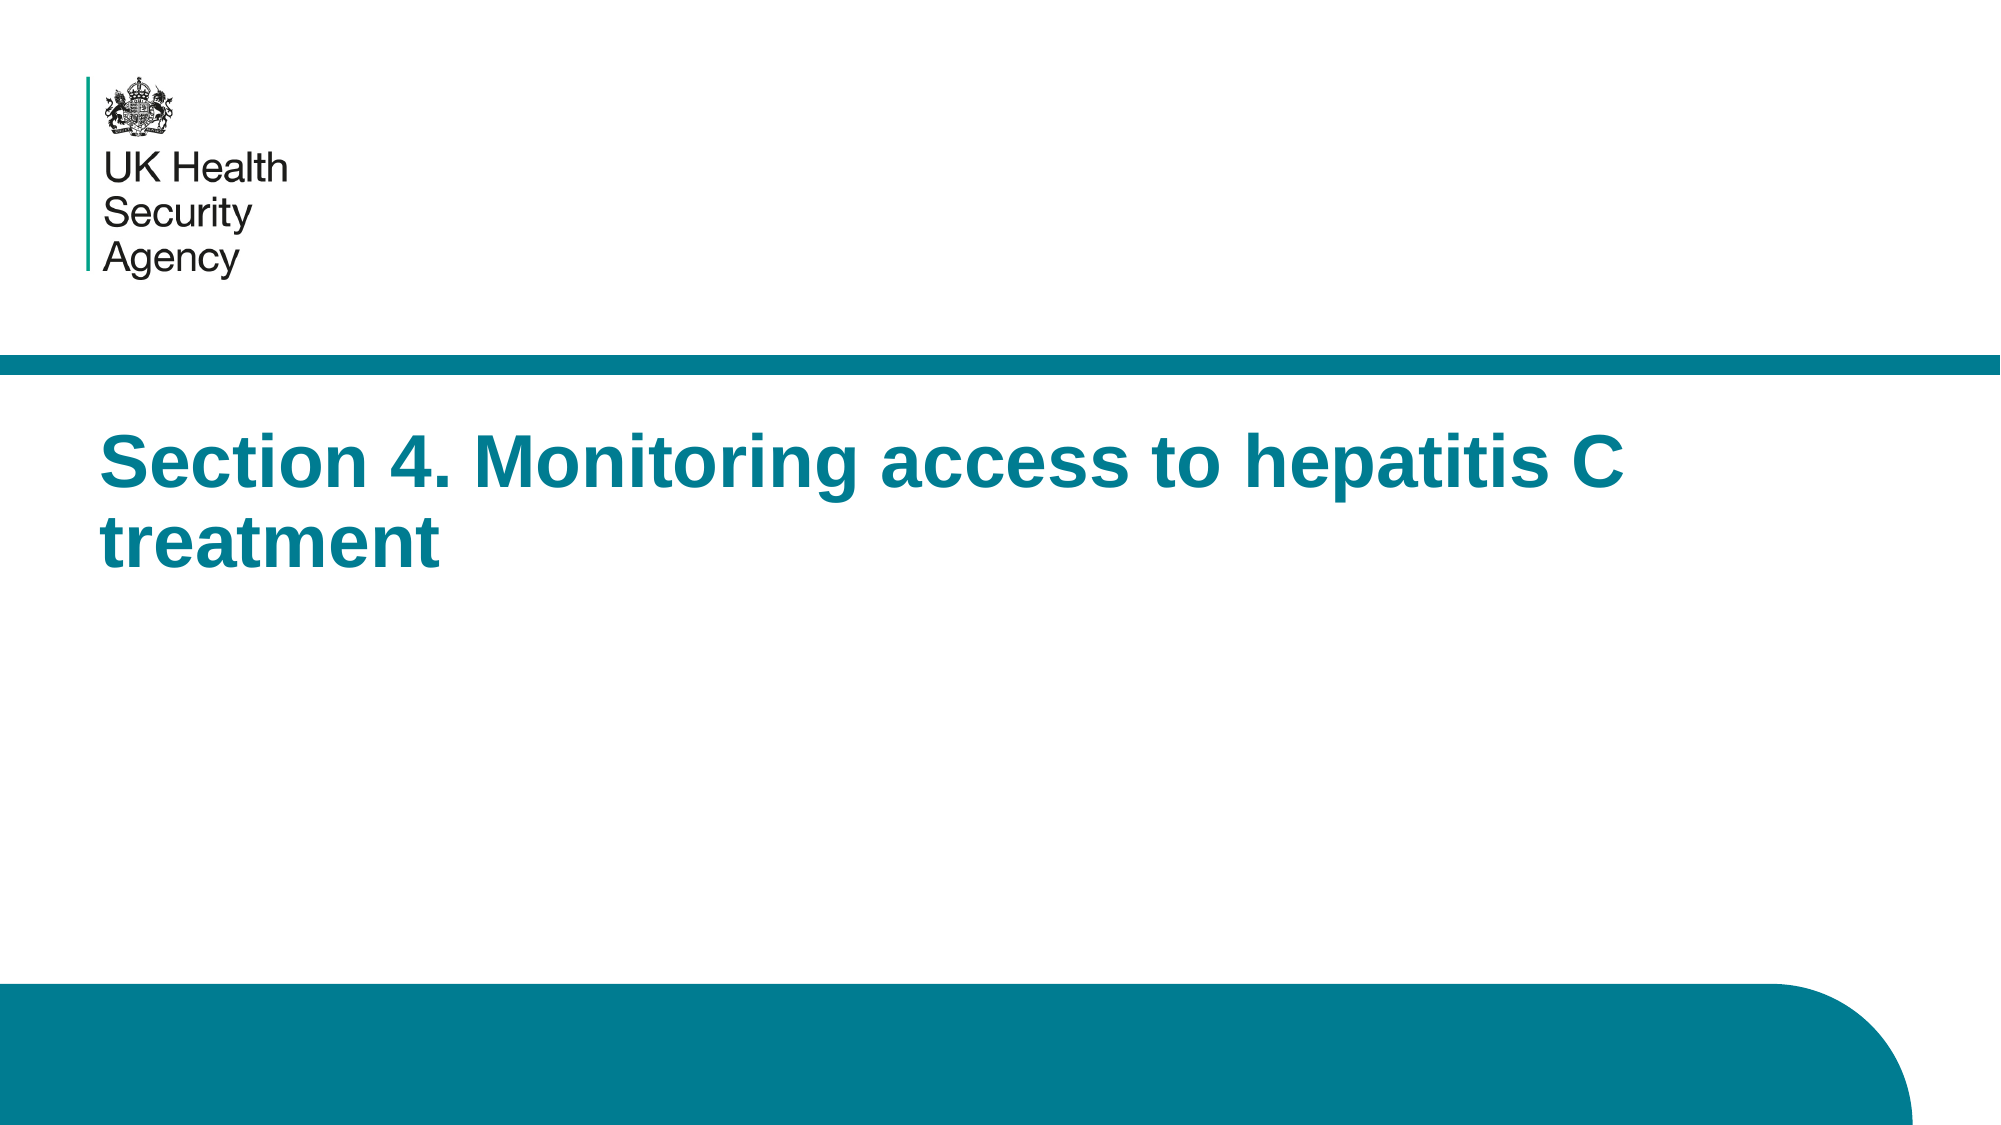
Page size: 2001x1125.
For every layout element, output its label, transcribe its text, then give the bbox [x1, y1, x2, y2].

title Section 4. Monitoring access to hepatitis C treatment [84, 414, 1804, 807]
